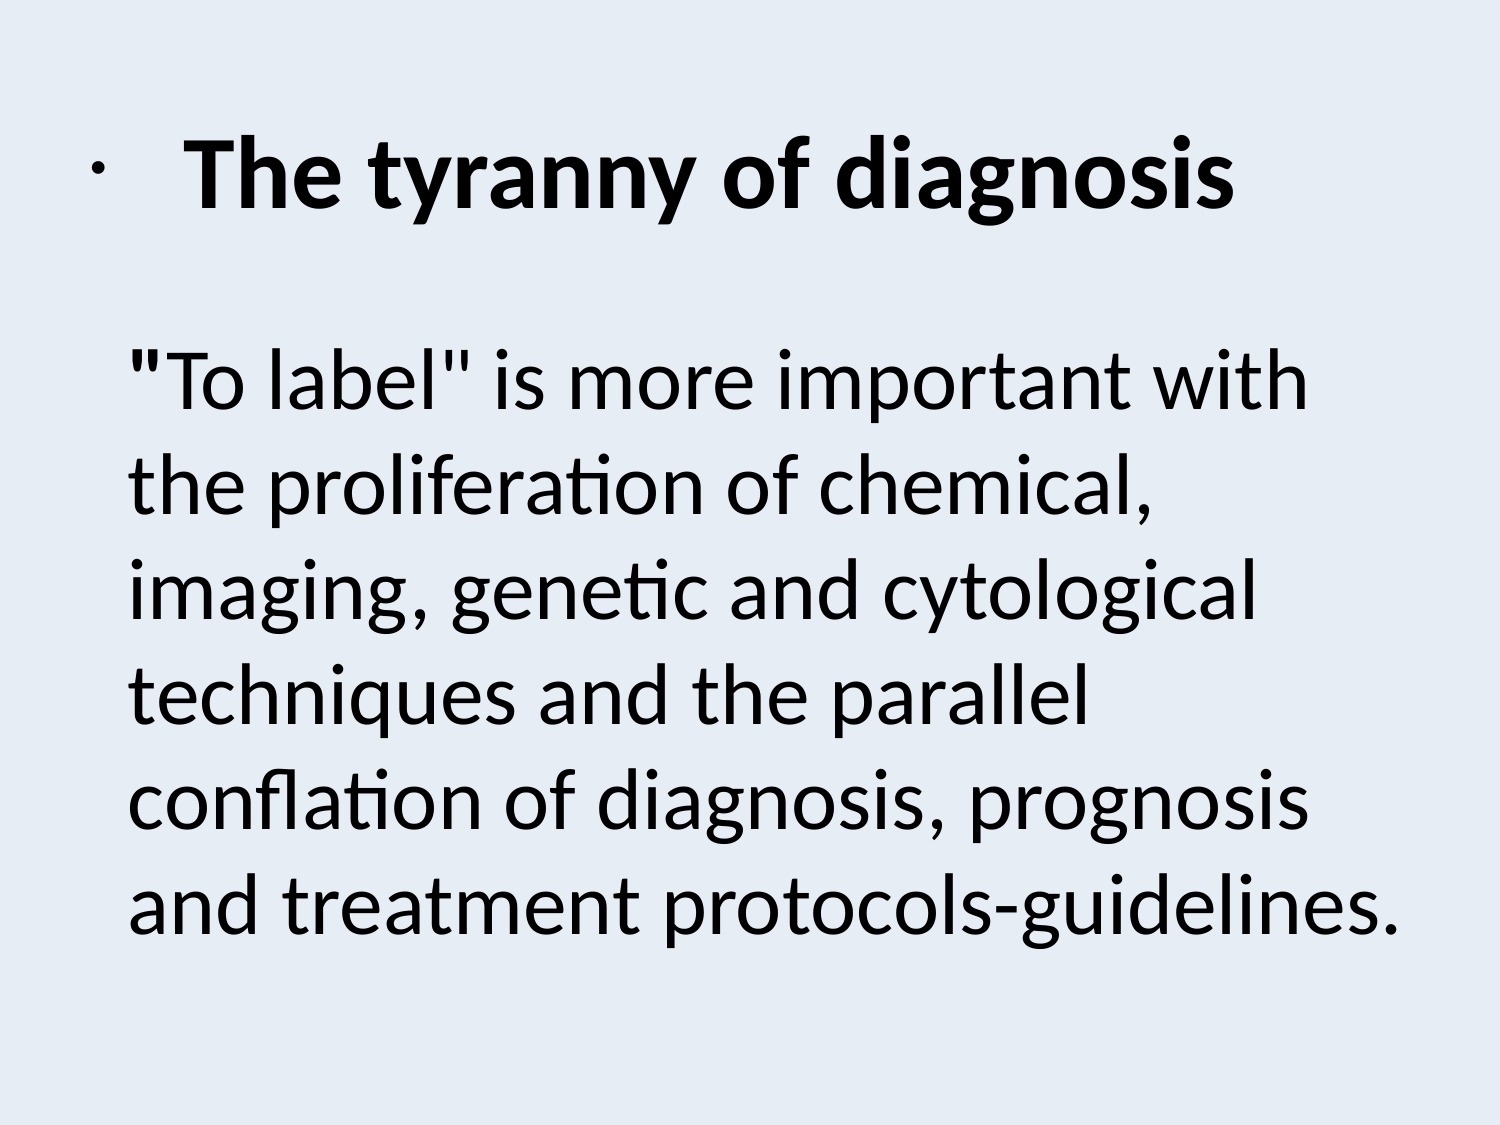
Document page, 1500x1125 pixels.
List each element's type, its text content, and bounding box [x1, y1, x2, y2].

title The tyranny of diagnosis [75, 89, 1425, 301]
list "To label" is more important with the proliferation of chemical, imaging, genetic and cytological techniques and the parallel conflation of diagnosis, prognosis and treatment protocols-guidelines. [112, 307, 1425, 1050]
